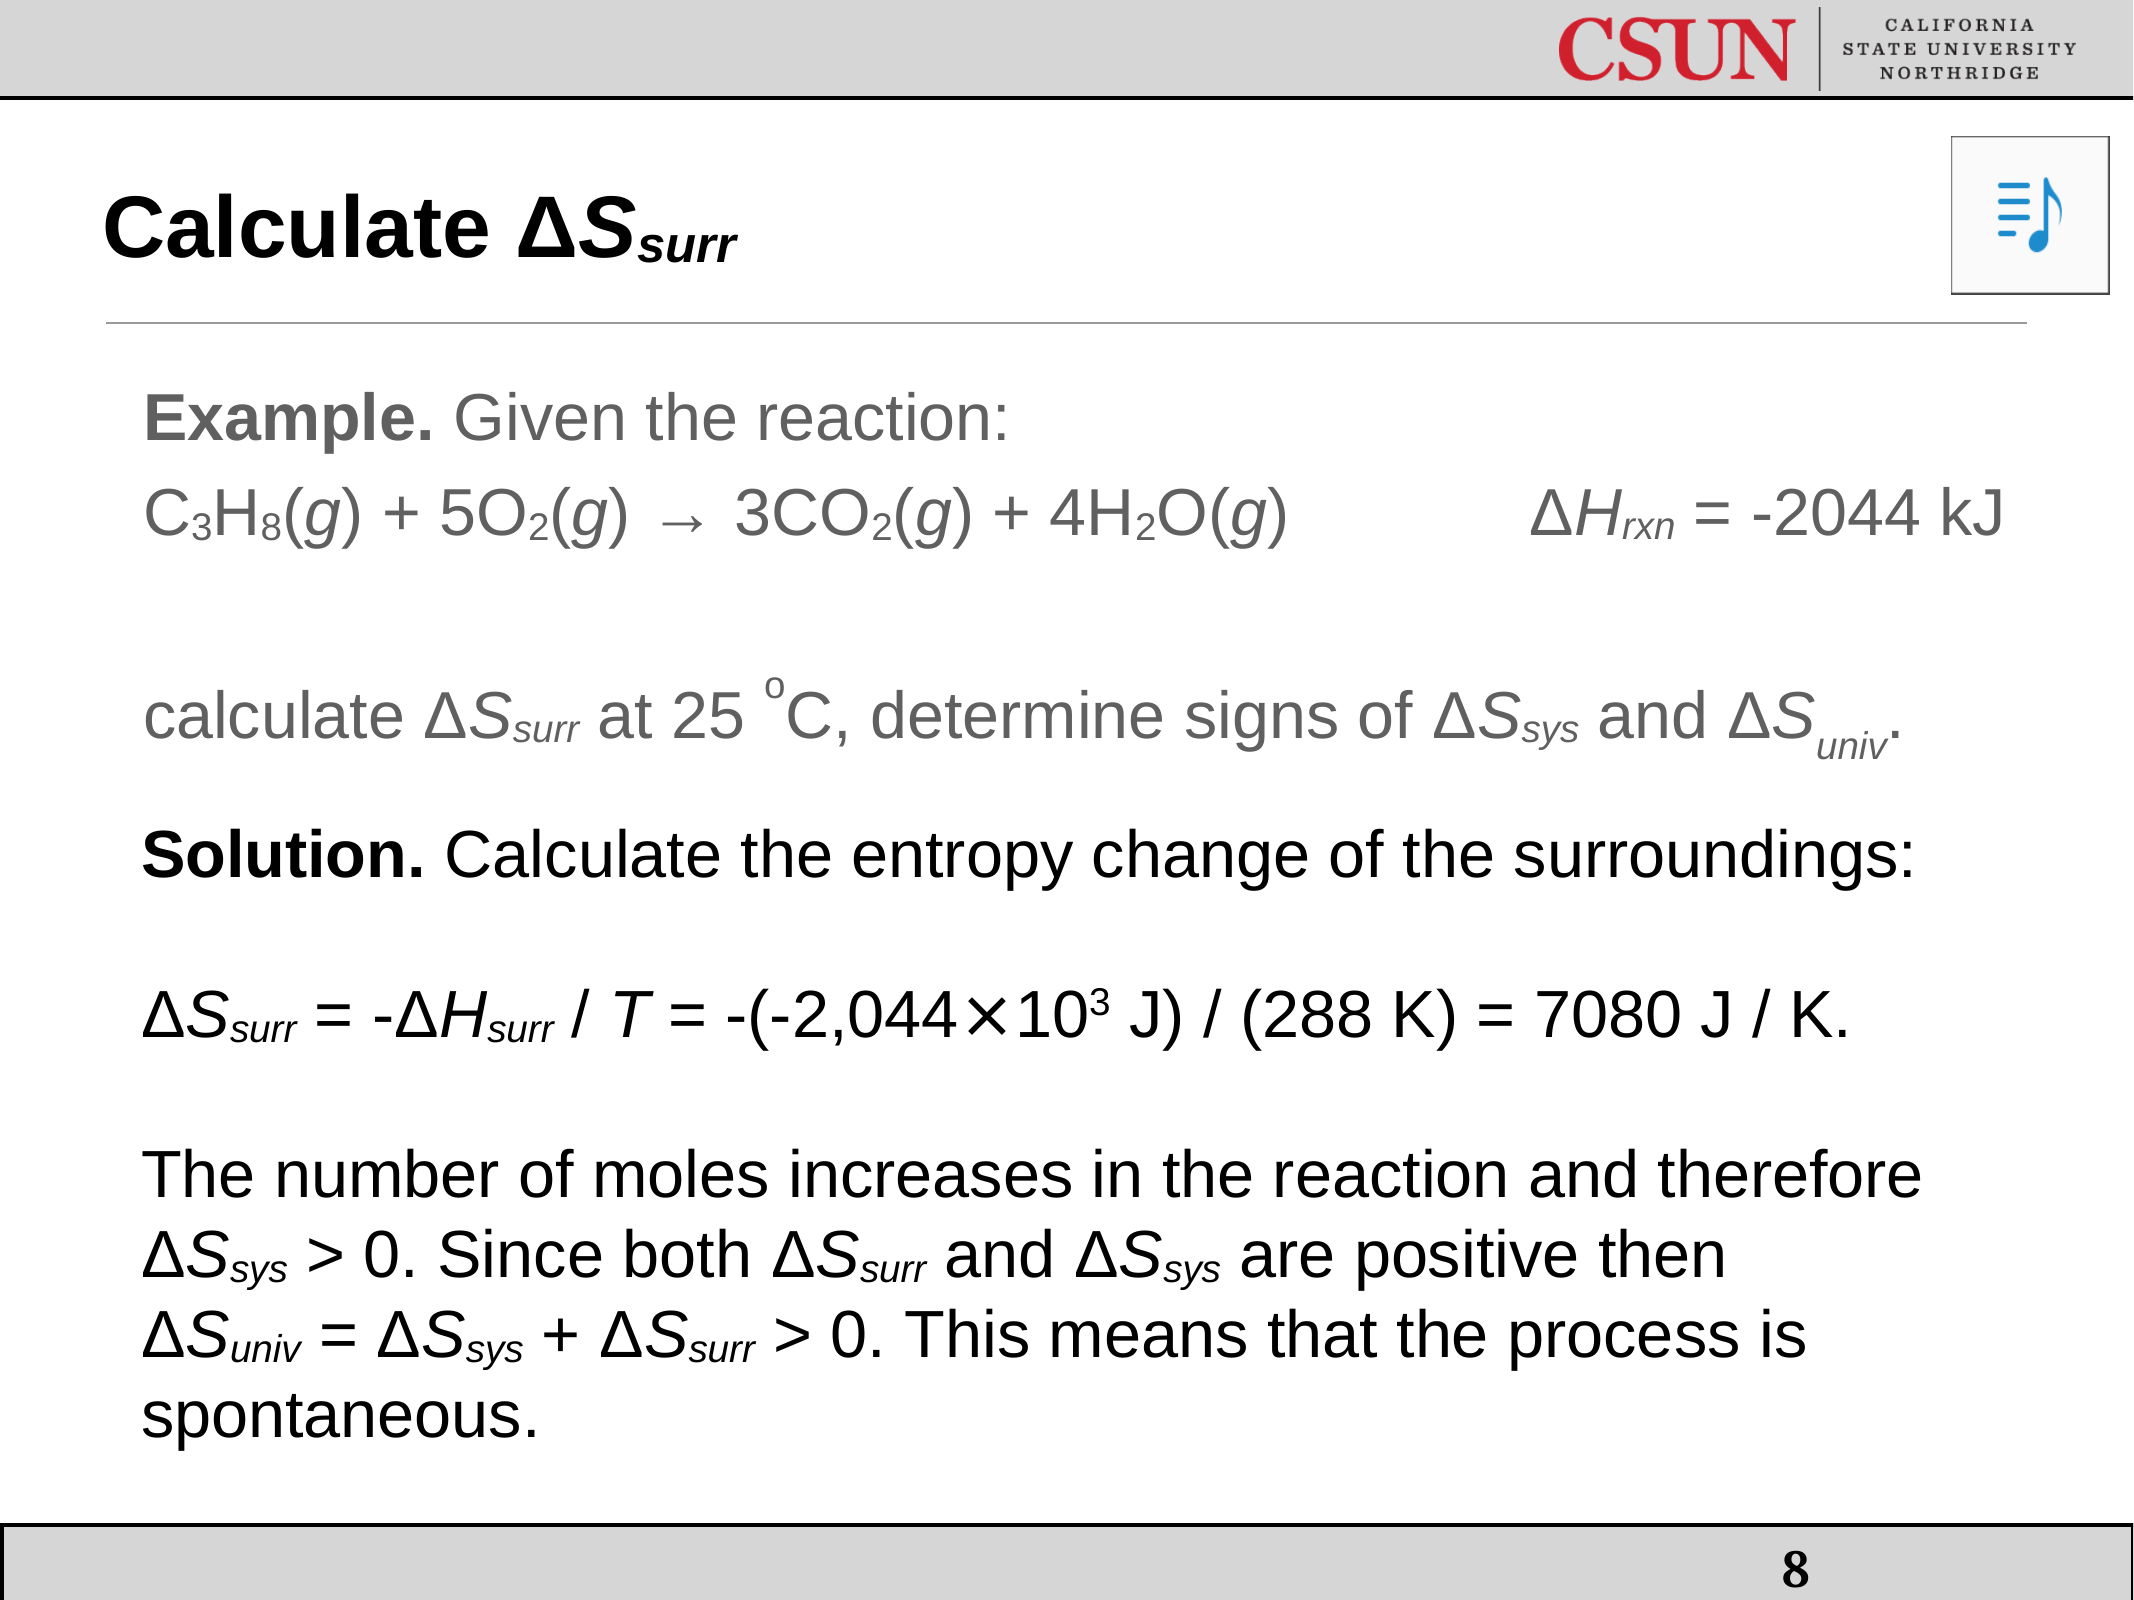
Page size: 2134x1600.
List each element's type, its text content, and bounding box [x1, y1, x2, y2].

list Example. Given the reaction: C3H8(g) + 5O2(g) → 3CO2(g) + 4H2O(g) ΔHrxn = -2044 kJ calculate ΔSsurr at 25 oC, determine signs of ΔSsys and ΔSuniv. [93, 365, 2040, 781]
picture [1559, 7, 2076, 91]
title Calculate ΔSsurr [93, 104, 2040, 284]
text_box Solution. Calculate the entropy change of the surroundings: ΔSsurr = -ΔHsurr / T = -(-2,044⨯103 J) / (288 K) = 7080 J / K. The number of moles increases in the reaction and therefore ΔSsys > 0. Since both ΔSsurr and ΔSsys are positive then ΔSuniv = ΔSsys + ΔSsurr > 0. This means that the process is spontaneous. [126, 803, 1941, 1459]
text_box [1950, 135, 2111, 296]
